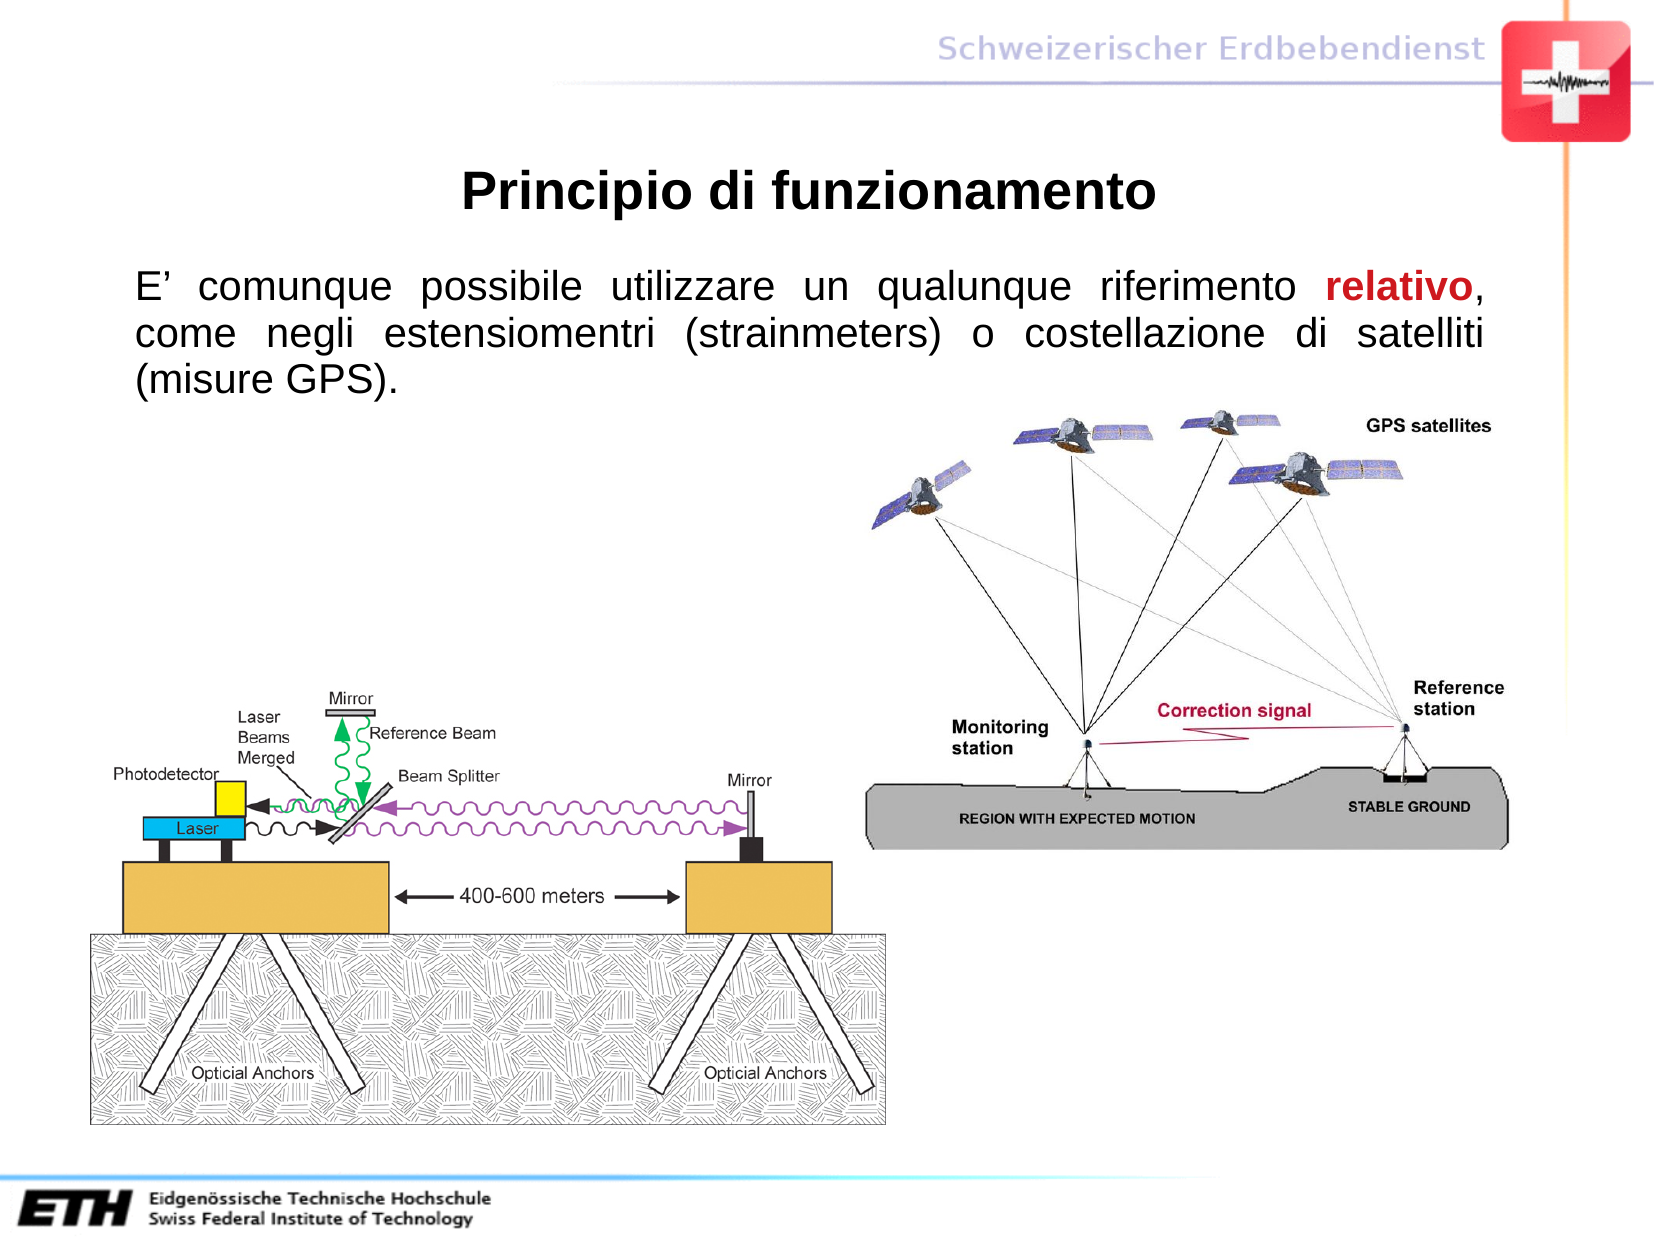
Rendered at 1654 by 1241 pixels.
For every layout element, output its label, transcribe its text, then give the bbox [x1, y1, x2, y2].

picture [0, 0, 1654, 1241]
text_box Principio di funzionamento E’ comunque possibile utilizzare un qualunque riferimento relativo, come negli estensiomentri (strainmeters) o costellazione di satelliti (misure GPS). [120, 152, 1501, 410]
